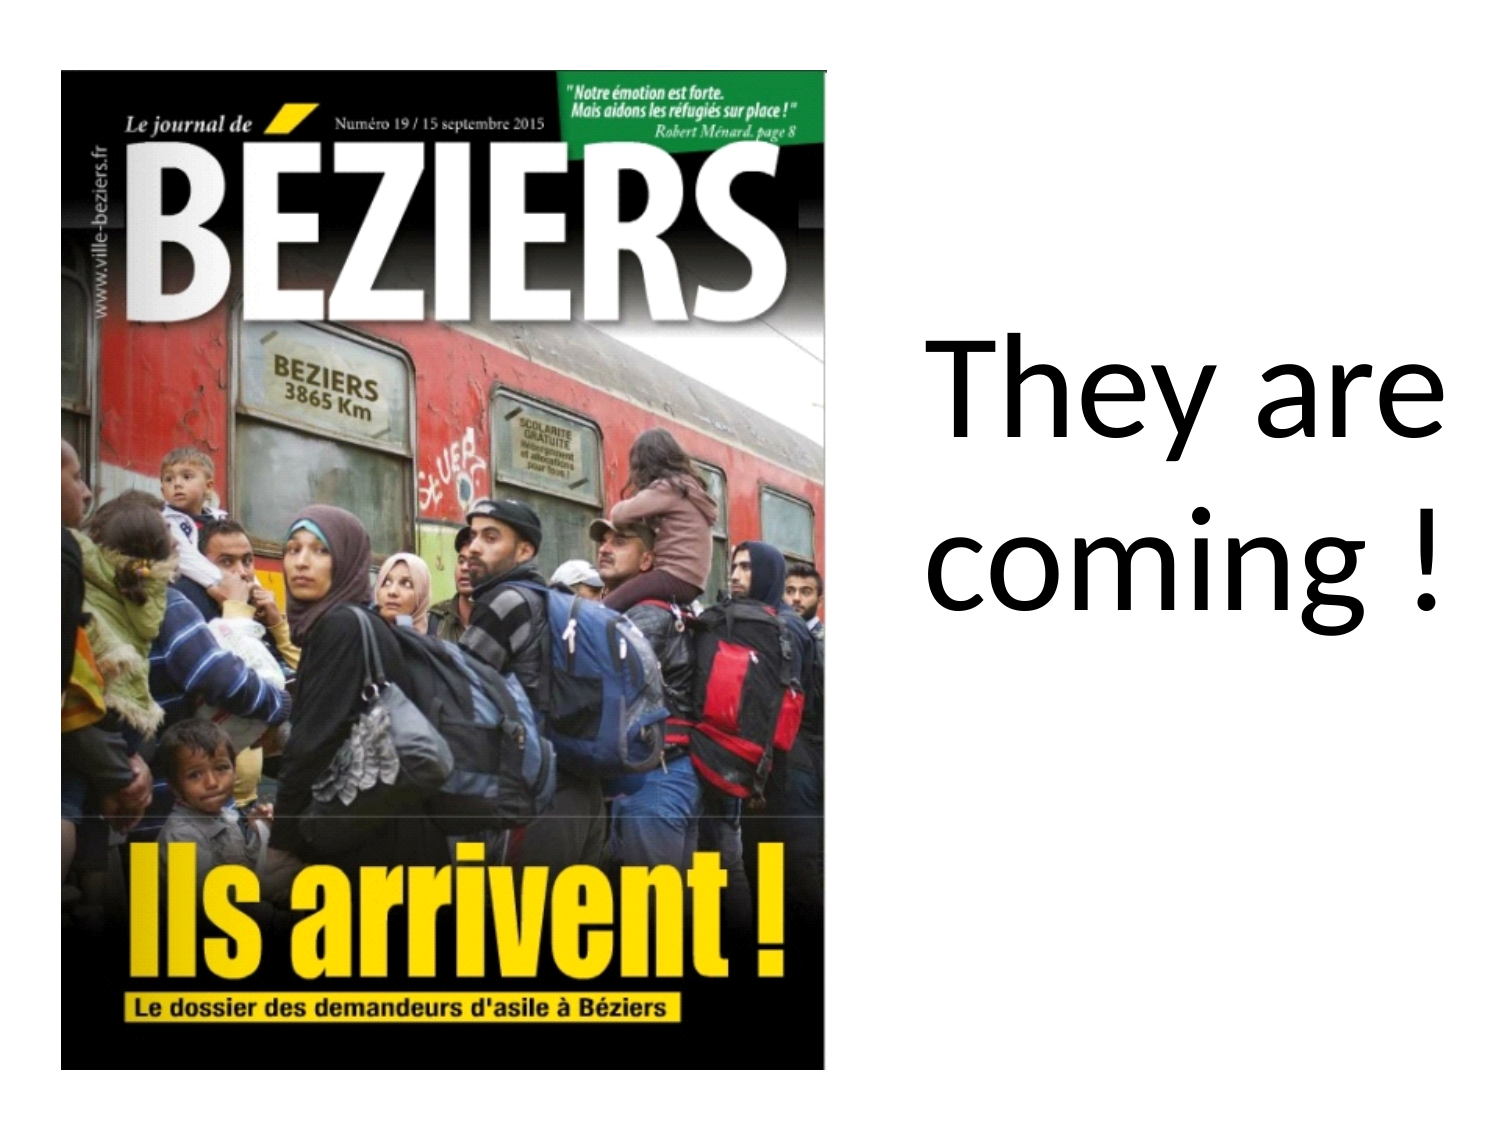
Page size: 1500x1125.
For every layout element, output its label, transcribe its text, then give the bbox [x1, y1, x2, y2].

picture [61, 70, 827, 1070]
text_box They are coming ! [885, 295, 1489, 745]
